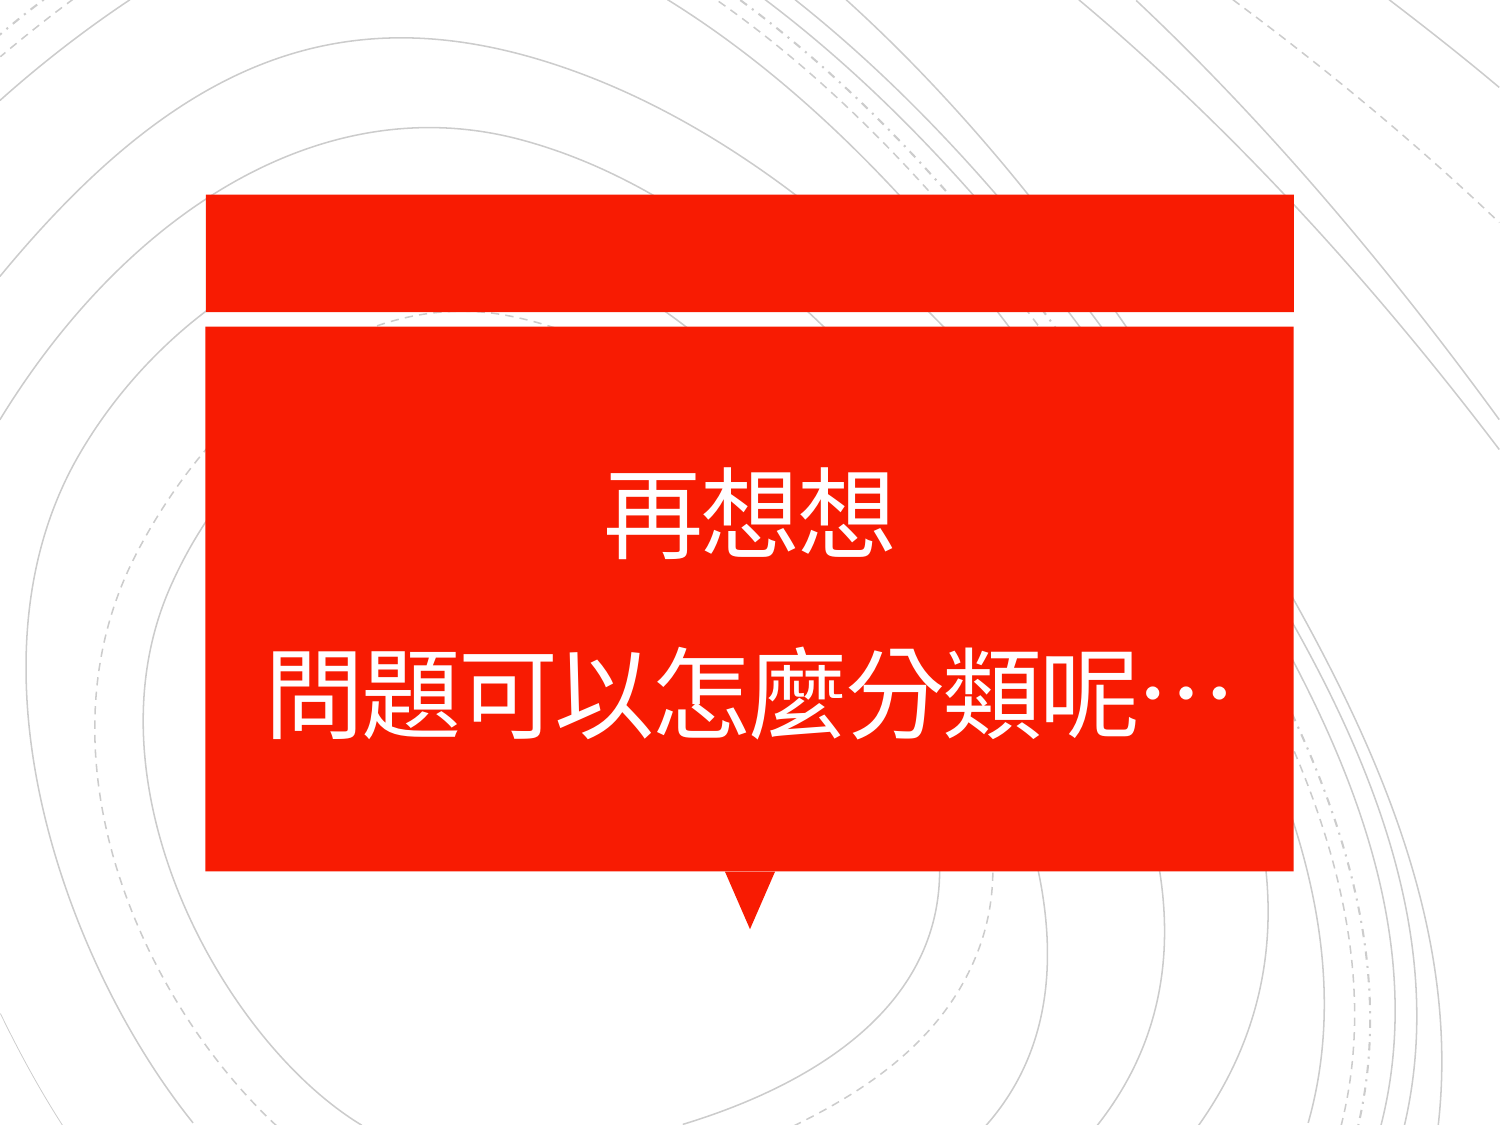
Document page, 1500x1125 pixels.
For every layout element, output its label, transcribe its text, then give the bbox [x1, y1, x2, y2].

title 再想想 問題可以怎麼分類呢… [216, 219, 1285, 752]
